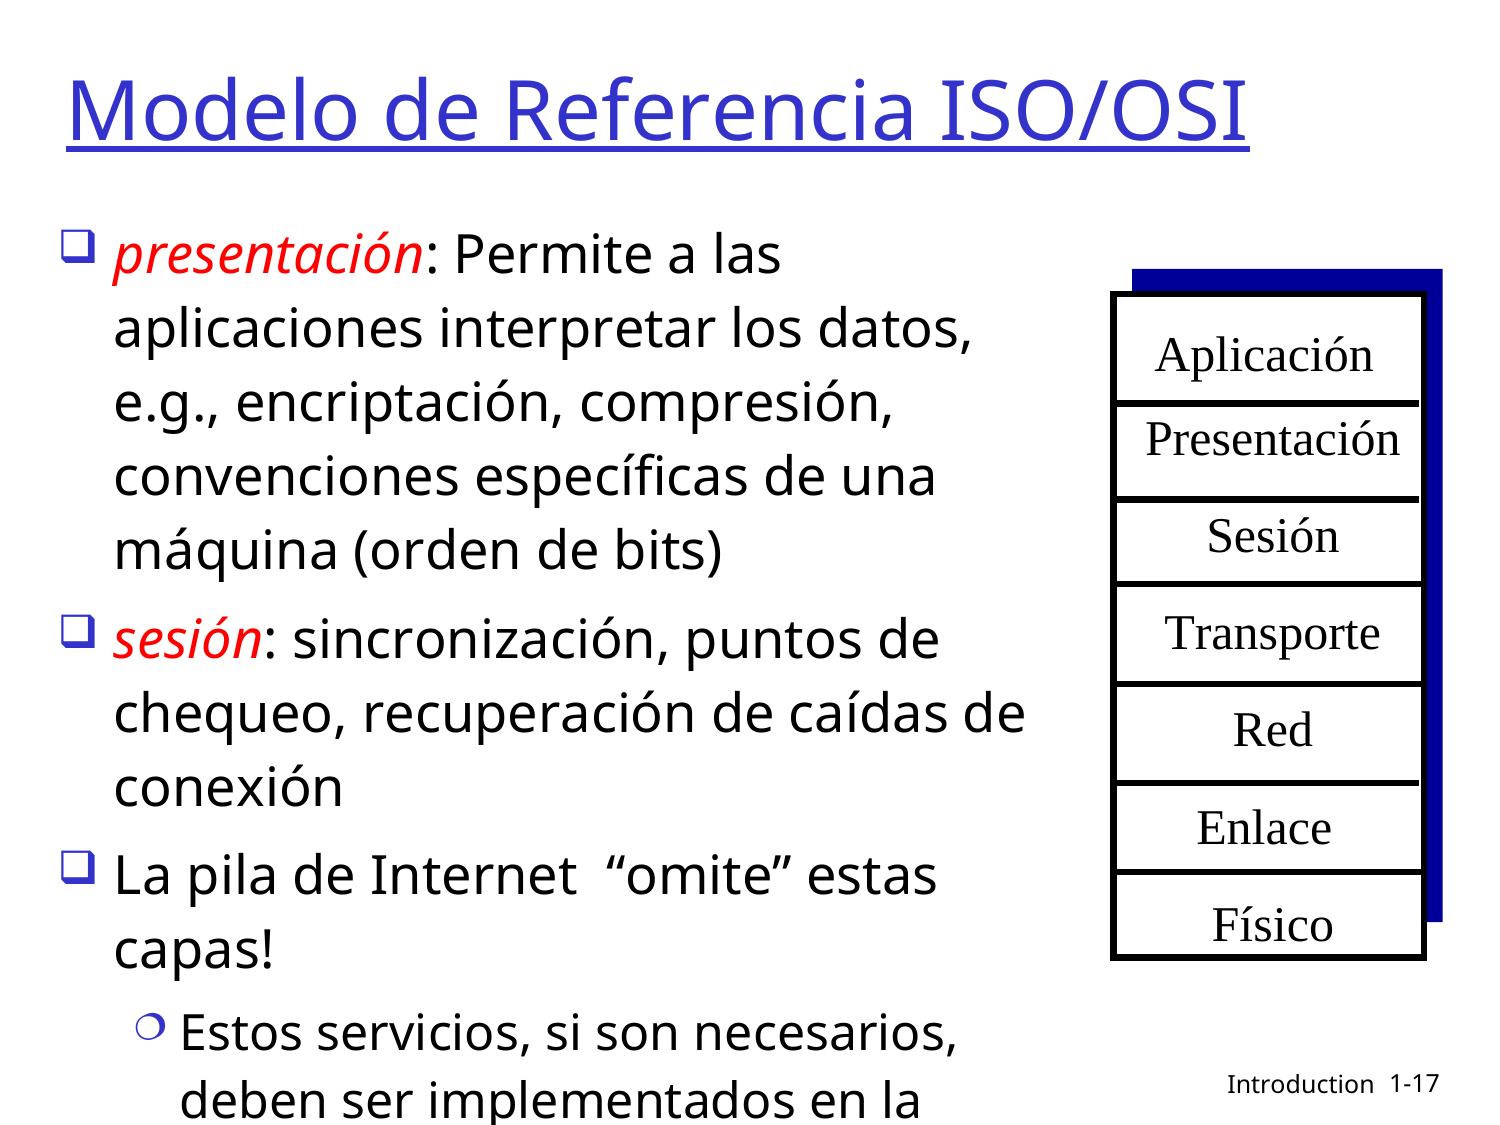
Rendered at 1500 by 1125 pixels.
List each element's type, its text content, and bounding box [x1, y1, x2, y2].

title Modelo de Referencia ISO/OSI [65, 21, 1323, 195]
list presentación: Permite a las aplicaciones interpretar los datos, e.g., encriptación, compresión, convenciones específicas de una máquina (orden de bits) sesión: sincronización, puntos de chequeo, recuperación de caídas de conexión La pila de Internet “omite” estas capas! Estos servicios, si son necesarios, deben ser implementados en la aplicación. [57, 215, 1077, 1068]
text_box Introduction [914, 1060, 1390, 1109]
text_box [1113, 268, 1443, 923]
text_box 1-<number> [1365, 1060, 1477, 1106]
text_box Aplicación Presentación Sesión Transporte Red Enlace Físico [1101, 329, 1427, 958]
